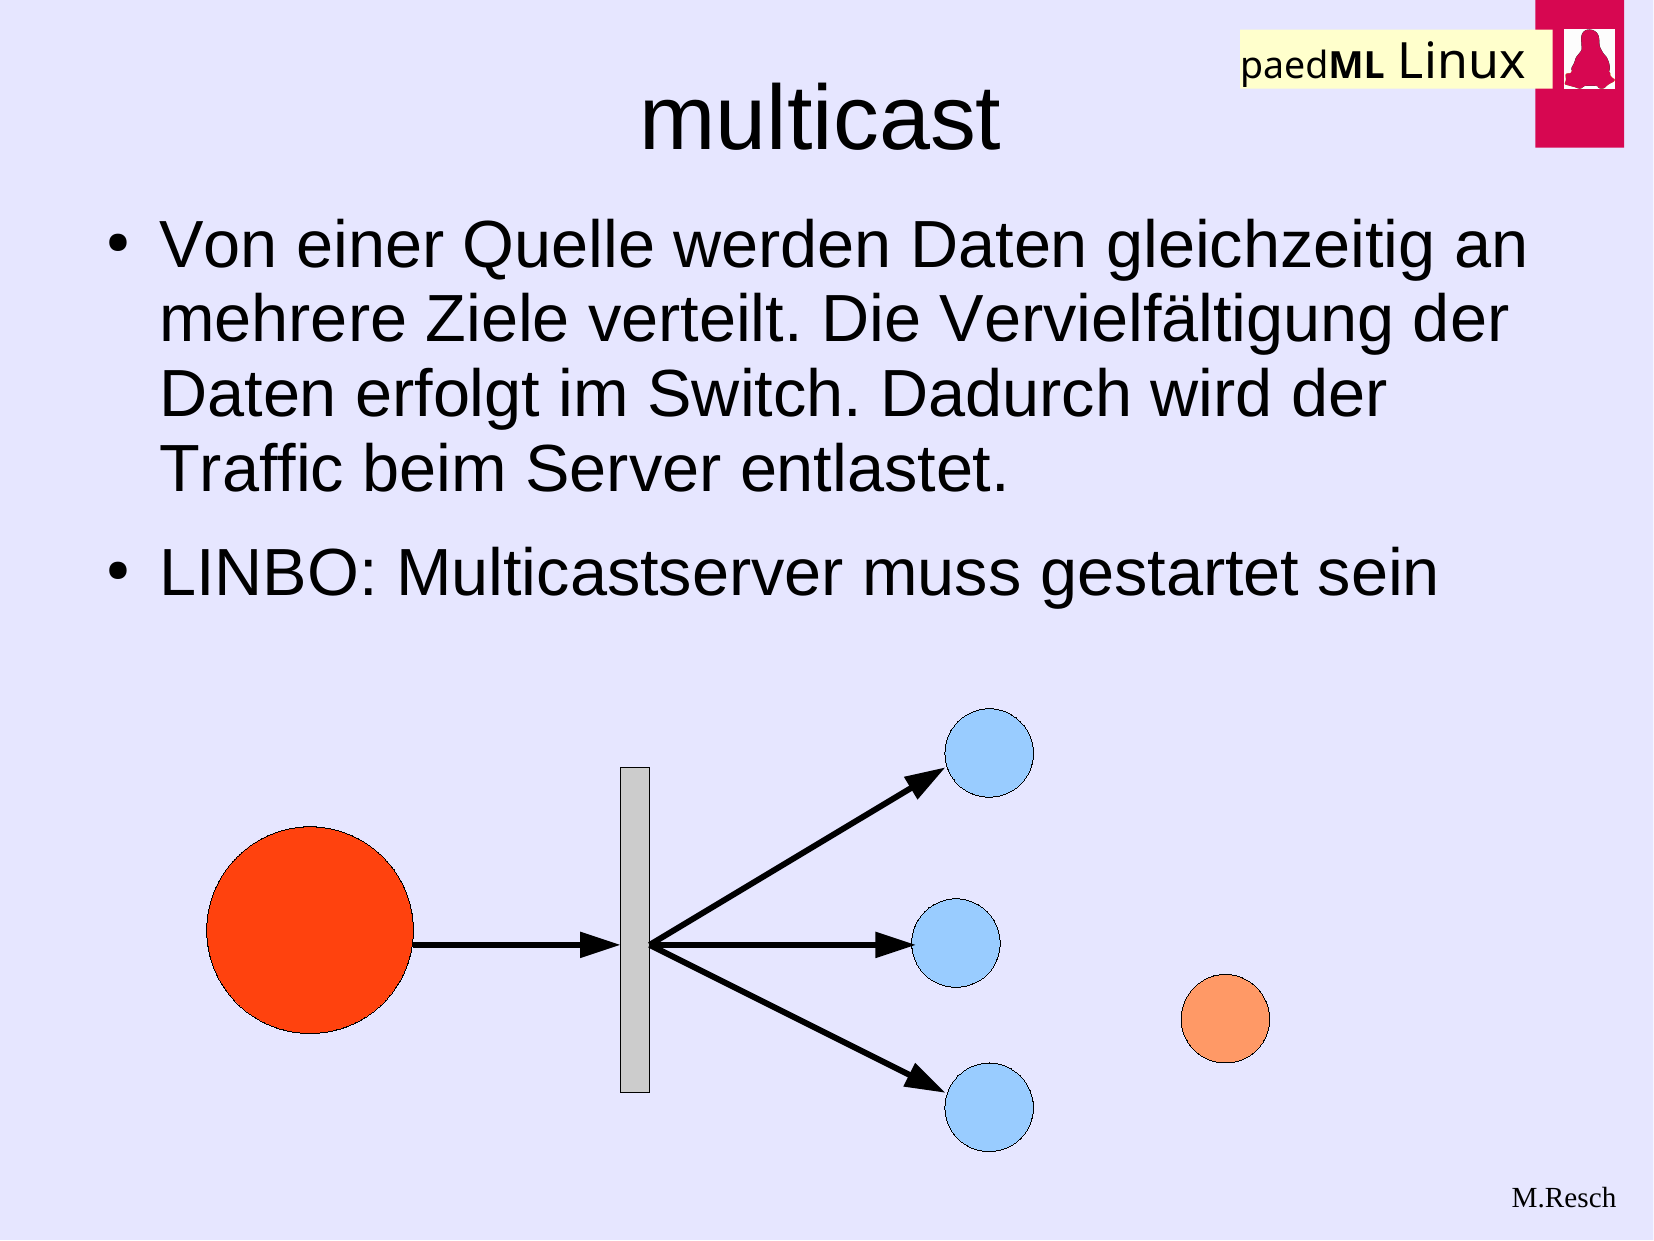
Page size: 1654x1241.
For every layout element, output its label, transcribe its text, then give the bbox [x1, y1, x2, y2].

text_box [944, 708, 1034, 798]
text_box [944, 1062, 1034, 1152]
text_box [911, 898, 1001, 988]
title multicast [76, 29, 1565, 207]
text_box [206, 826, 414, 1034]
text_box [1181, 974, 1270, 1063]
list Von einer Quelle werden Daten gleichzeitig an mehrere Ziele verteilt. Die Vervielfältigung der Daten erfolgt im Switch. Dadurch wird der Traffic beim Server entlastet. LINBO: Multicastserver muss gestartet sein [88, 206, 1571, 611]
text_box [620, 767, 650, 1093]
